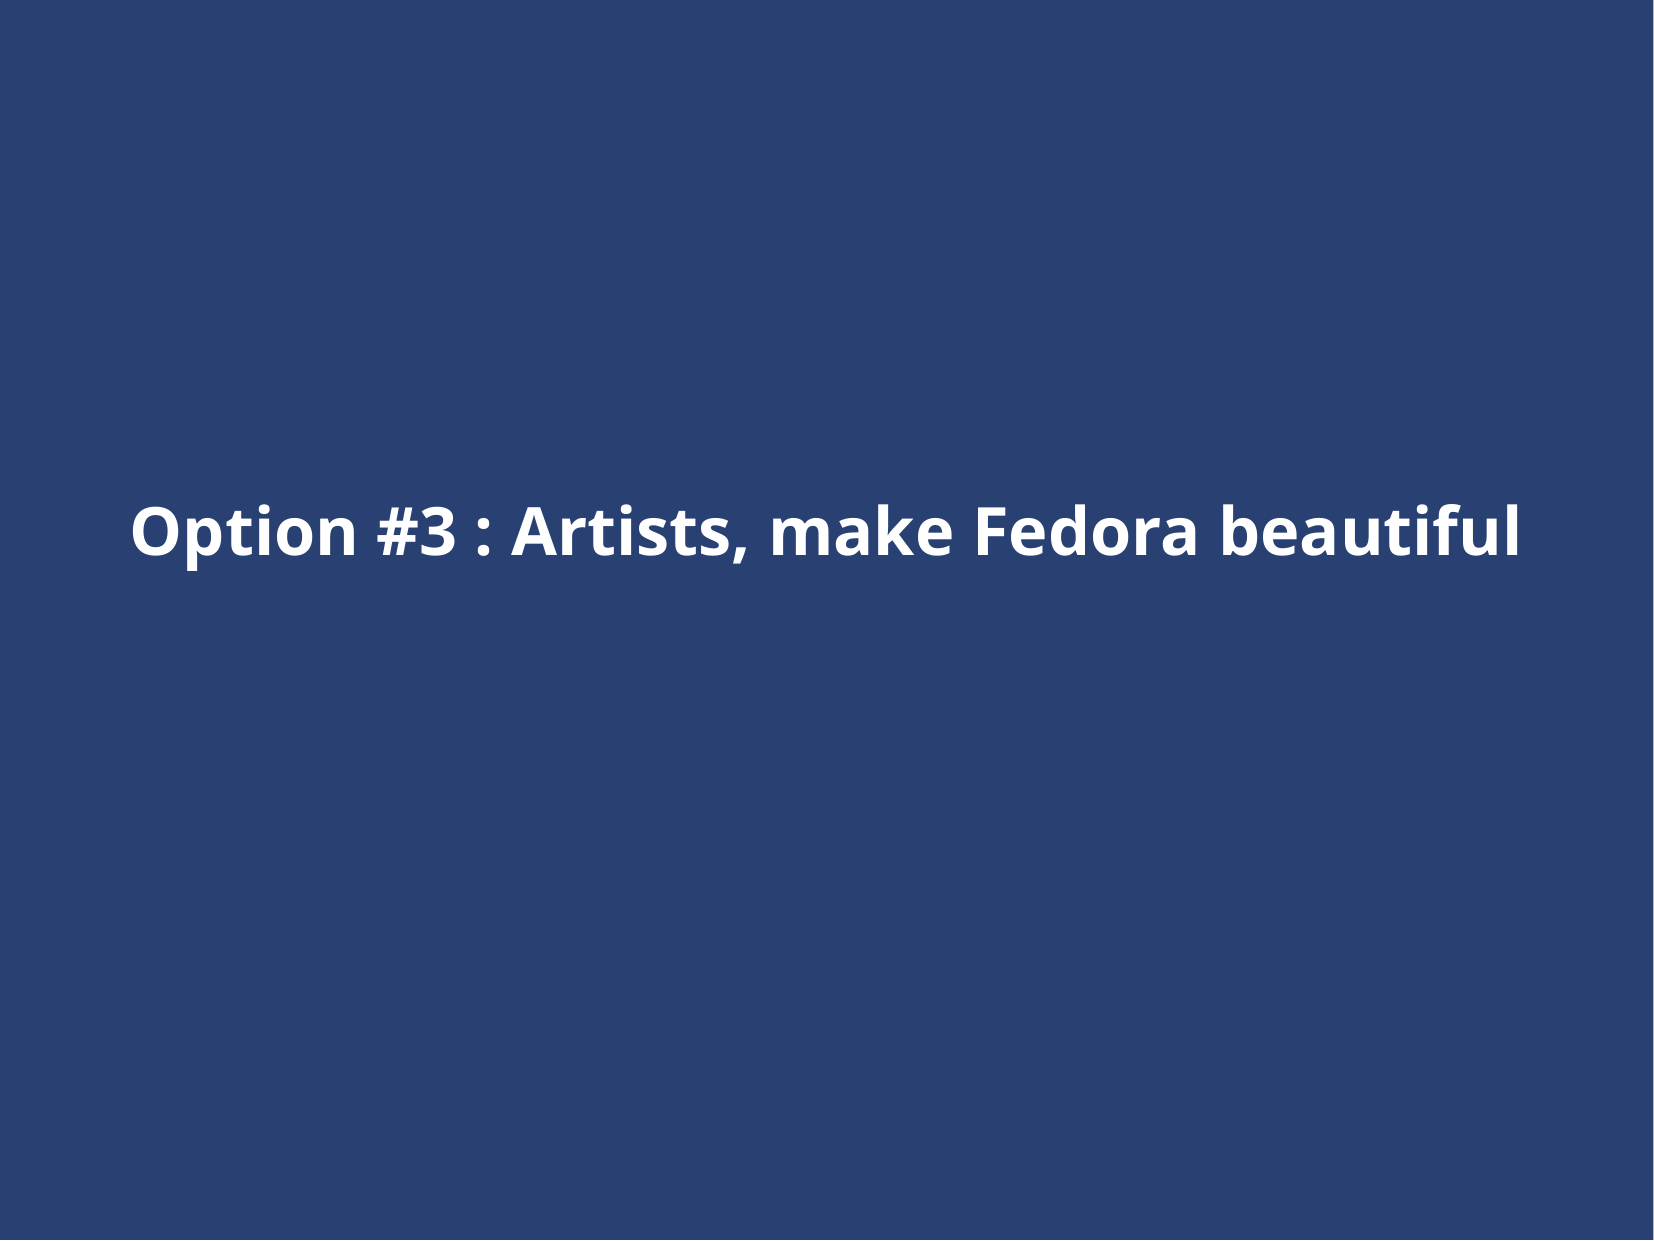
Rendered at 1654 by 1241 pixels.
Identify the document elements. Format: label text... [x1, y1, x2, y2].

subtitle Option #3 : Artists, make Fedora beautiful [82, 49, 1571, 1109]
